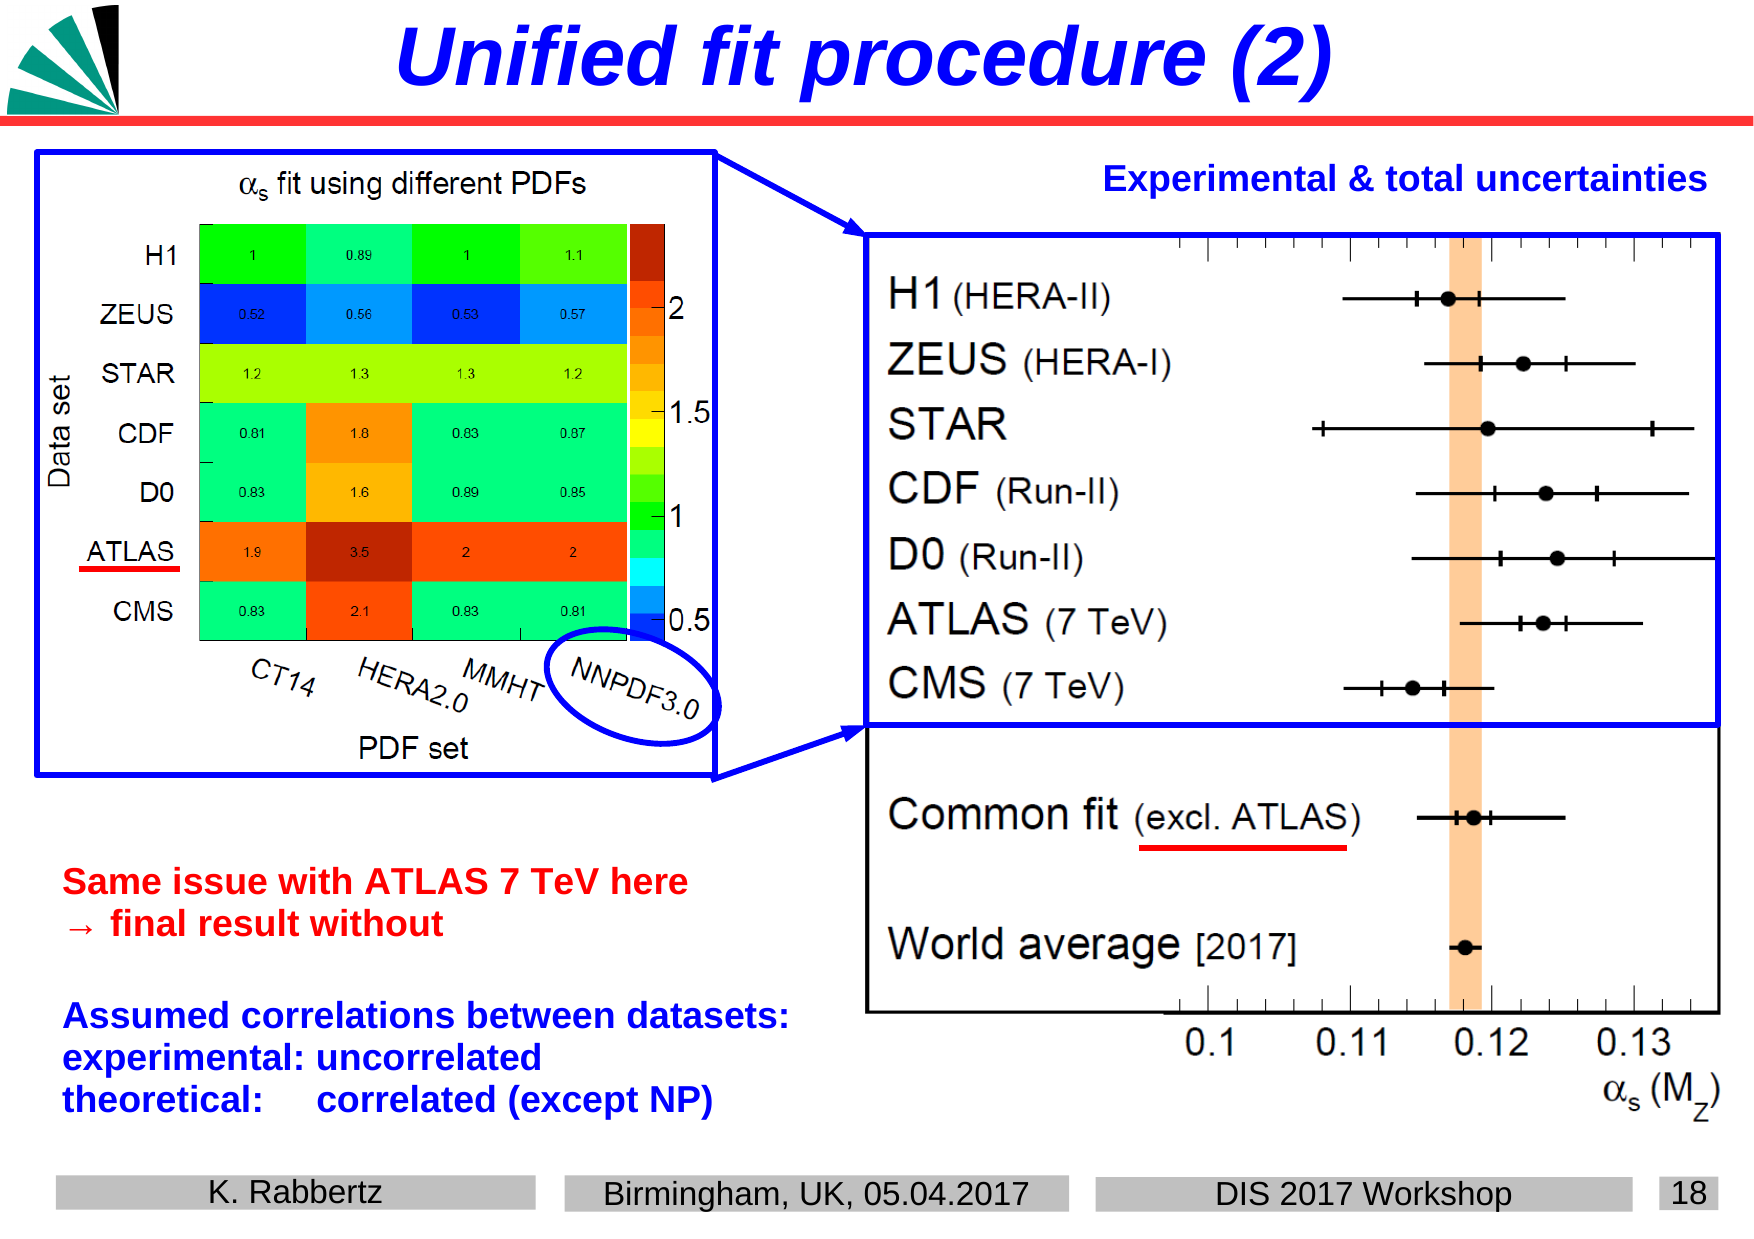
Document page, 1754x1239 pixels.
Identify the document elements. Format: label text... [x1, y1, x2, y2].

text_box Experimental & total uncertainties [1090, 151, 1721, 206]
picture [862, 227, 1731, 1130]
picture [869, 238, 1715, 722]
text_box Assumed correlations between datasets: experimental: uncorrelated theoretical: correlated (except NP) [50, 988, 803, 1127]
picture [550, 633, 712, 740]
picture [7, 5, 119, 116]
text_box Same issue with ATLAS 7 TeV here → final result without [50, 854, 693, 958]
title Unified fit procedure (2) [123, 0, 1606, 114]
picture [39, 155, 712, 773]
